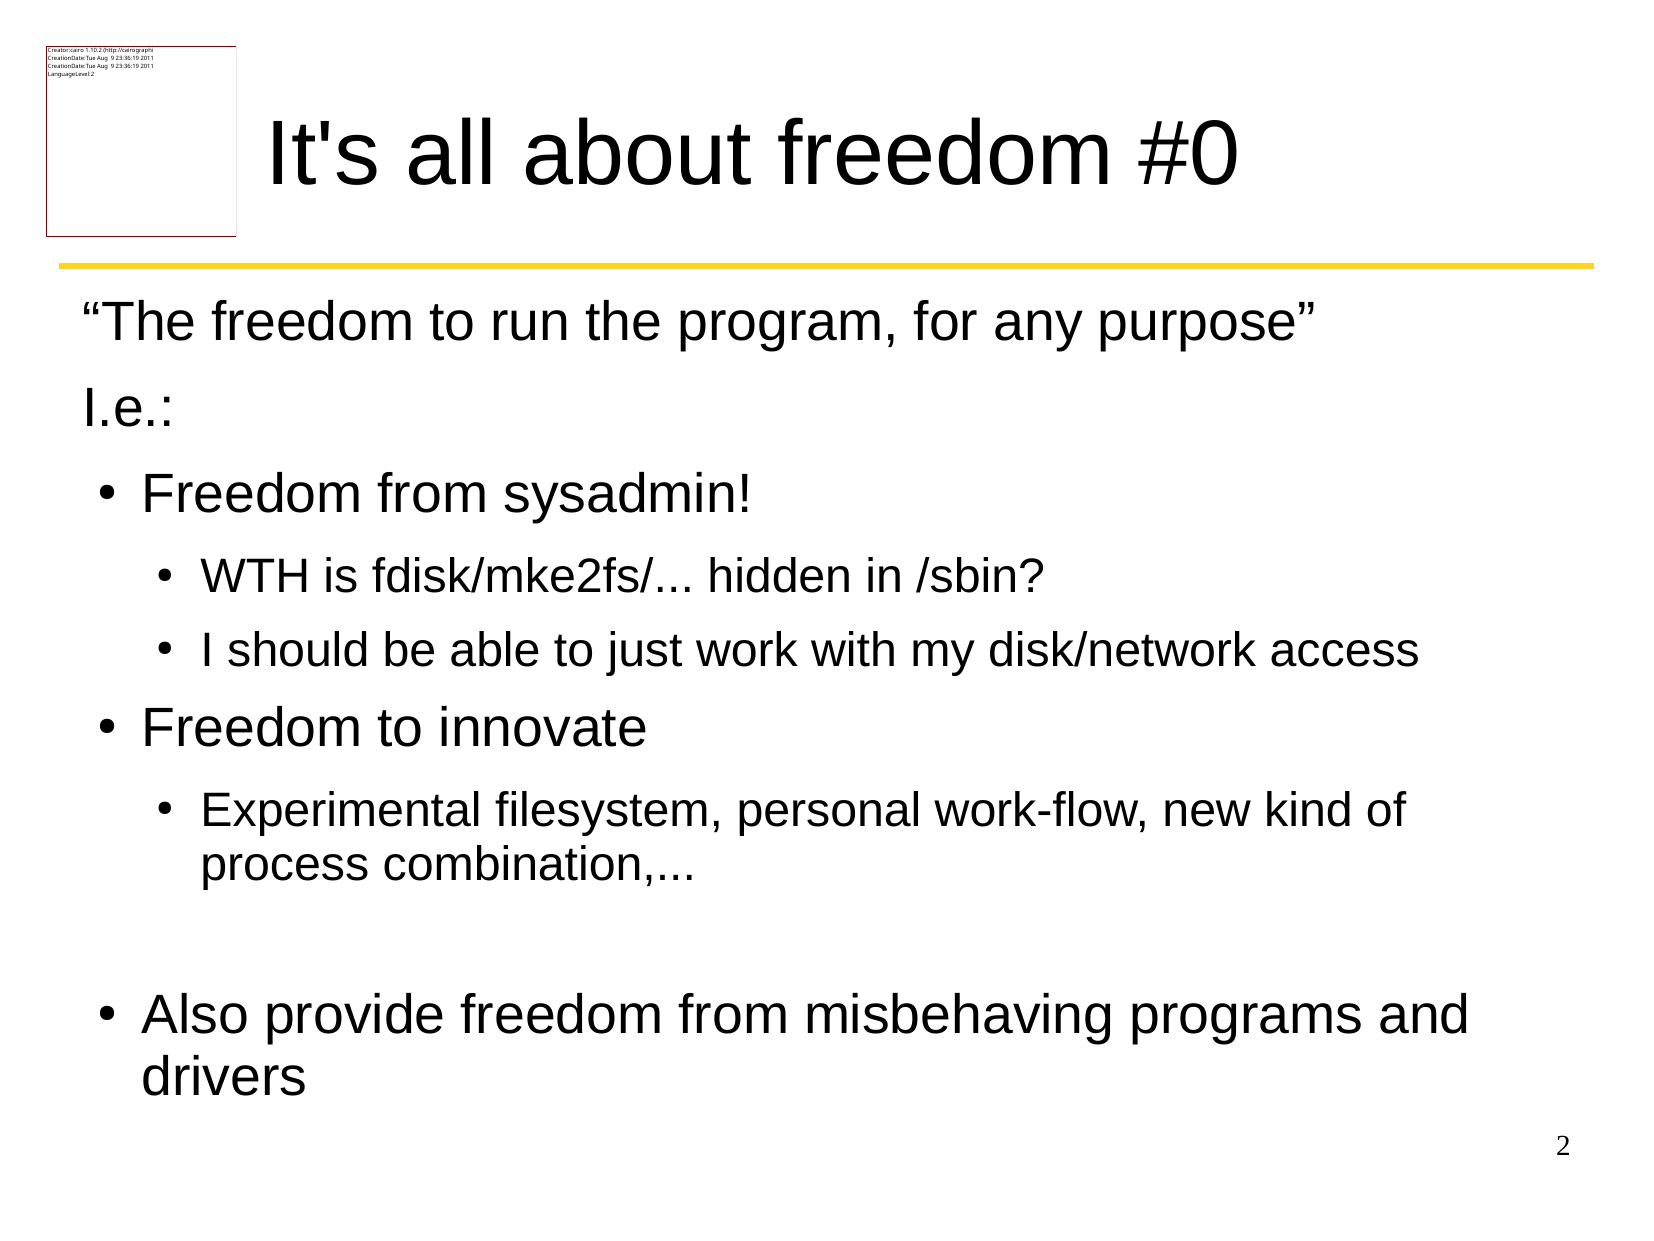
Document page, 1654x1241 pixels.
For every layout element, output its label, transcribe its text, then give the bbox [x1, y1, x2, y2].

list “The freedom to run the program, for any purpose” I.e.: Freedom from sysadmin! WTH is fdisk/mke2fs/... hidden in /sbin? I should be able to just work with my disk/network access Freedom to innovate Experimental filesystem, personal work-flow, new kind of process combination,... Also provide freedom from misbehaving programs and drivers [82, 290, 1571, 1109]
title It's all about freedom #0 [265, 49, 1571, 257]
